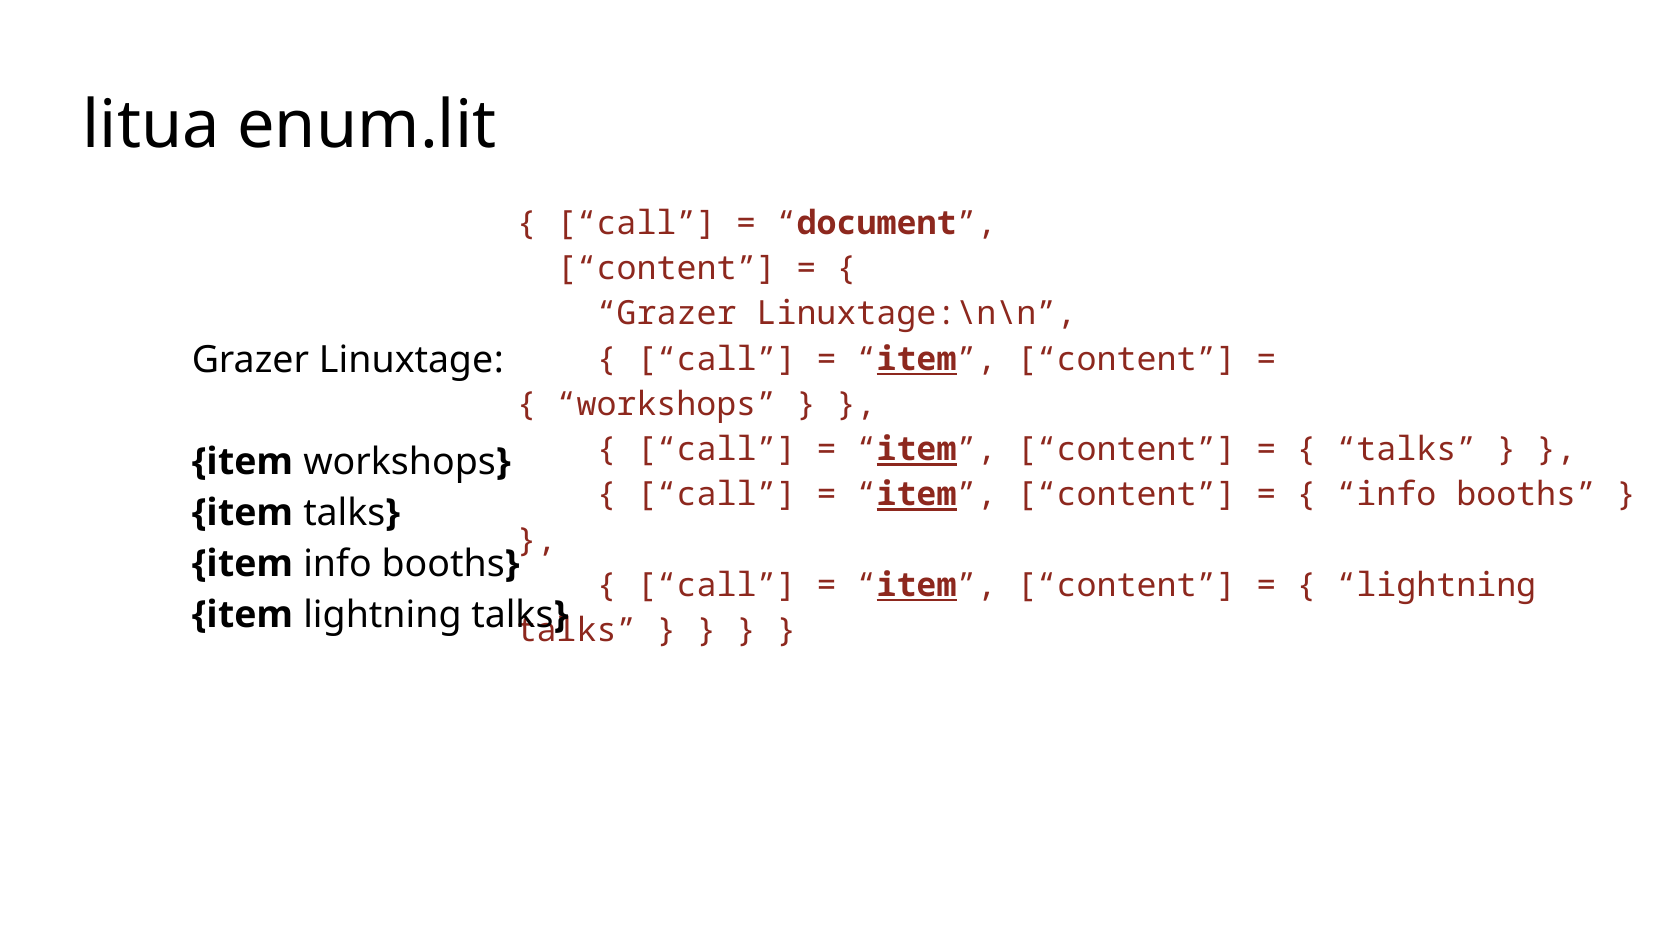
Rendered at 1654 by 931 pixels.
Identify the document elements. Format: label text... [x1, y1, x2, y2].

text_box { [“call”] = “document”, [“content”] = { “Grazer Linuxtage:\n\n”, { [“call”] = “item”, [“content”] = { “workshops” } }, { [“call”] = “item”, [“content”] = { “talks” } }, { [“call”] = “item”, [“content”] = { “info booths” } }, { [“call”] = “item”, [“content”] = { “lightning talks” } } } } [501, 191, 1654, 506]
text_box litua enum.lit [82, 37, 1571, 207]
text_box Grazer Linuxtage: {item workshops} {item talks} {item info booths} {item lightning talks} [177, 324, 1211, 697]
